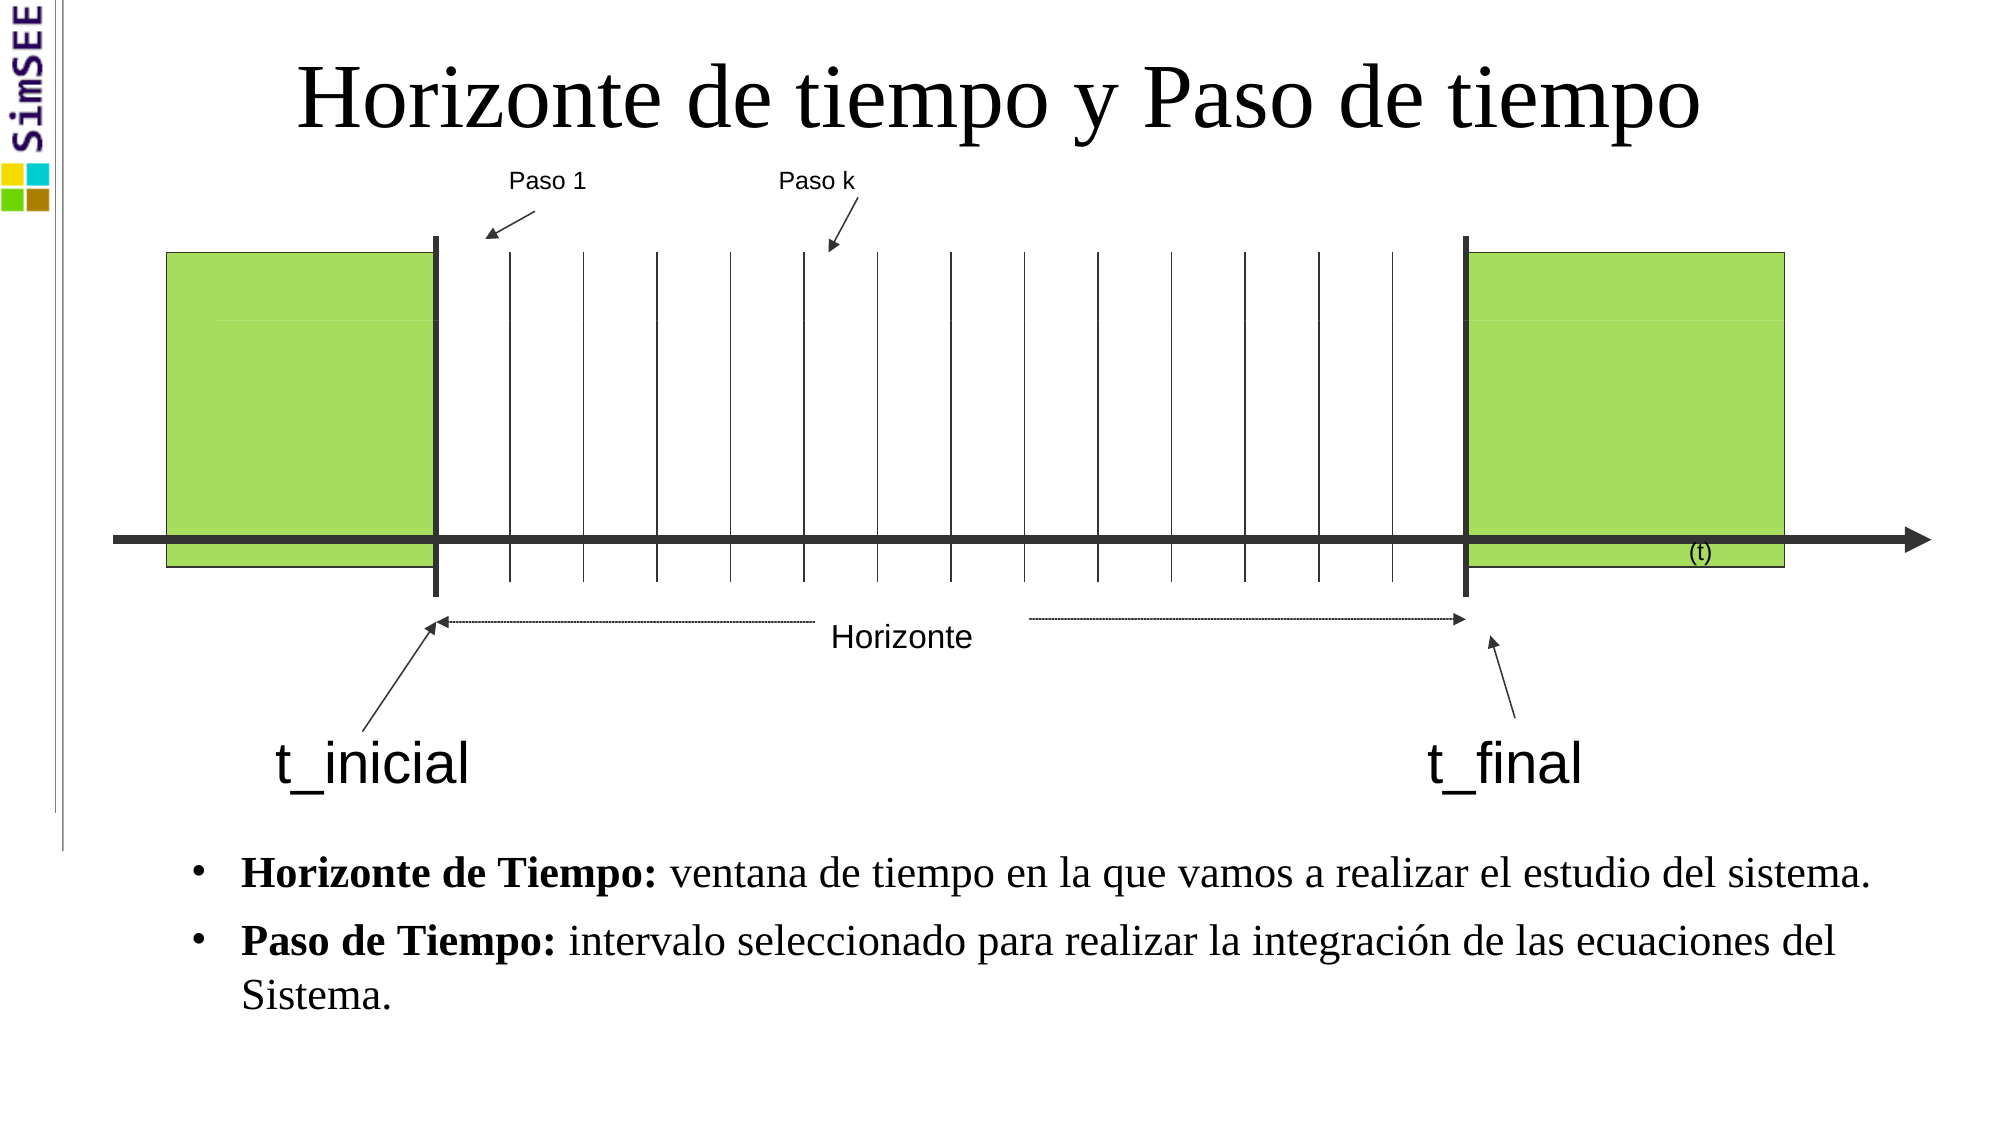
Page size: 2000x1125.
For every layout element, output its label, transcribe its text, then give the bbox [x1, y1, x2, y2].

title Horizonte de tiempo y Paso de tiempo [146, 27, 1855, 154]
picture [0, 5, 52, 154]
text_box (t) [1674, 527, 1814, 575]
text_box Horizonte [804, 608, 1246, 663]
text_box t_inicial [240, 717, 486, 803]
text_box [166, 252, 1787, 535]
list Horizonte de Tiempo: ventana de tiempo en la que vamos a realizar el estudio del sistema. Paso de Tiempo: intervalo seleccionado para realizar la integración de las ecuaciones del Sistema. [176, 835, 1917, 1074]
picture [0, 162, 51, 213]
text_box t_final [1392, 717, 1599, 803]
text_box [1469, 544, 1674, 567]
text_box Paso 1 [485, 156, 694, 204]
text_box [166, 544, 433, 567]
text_box Paso k [754, 156, 963, 204]
